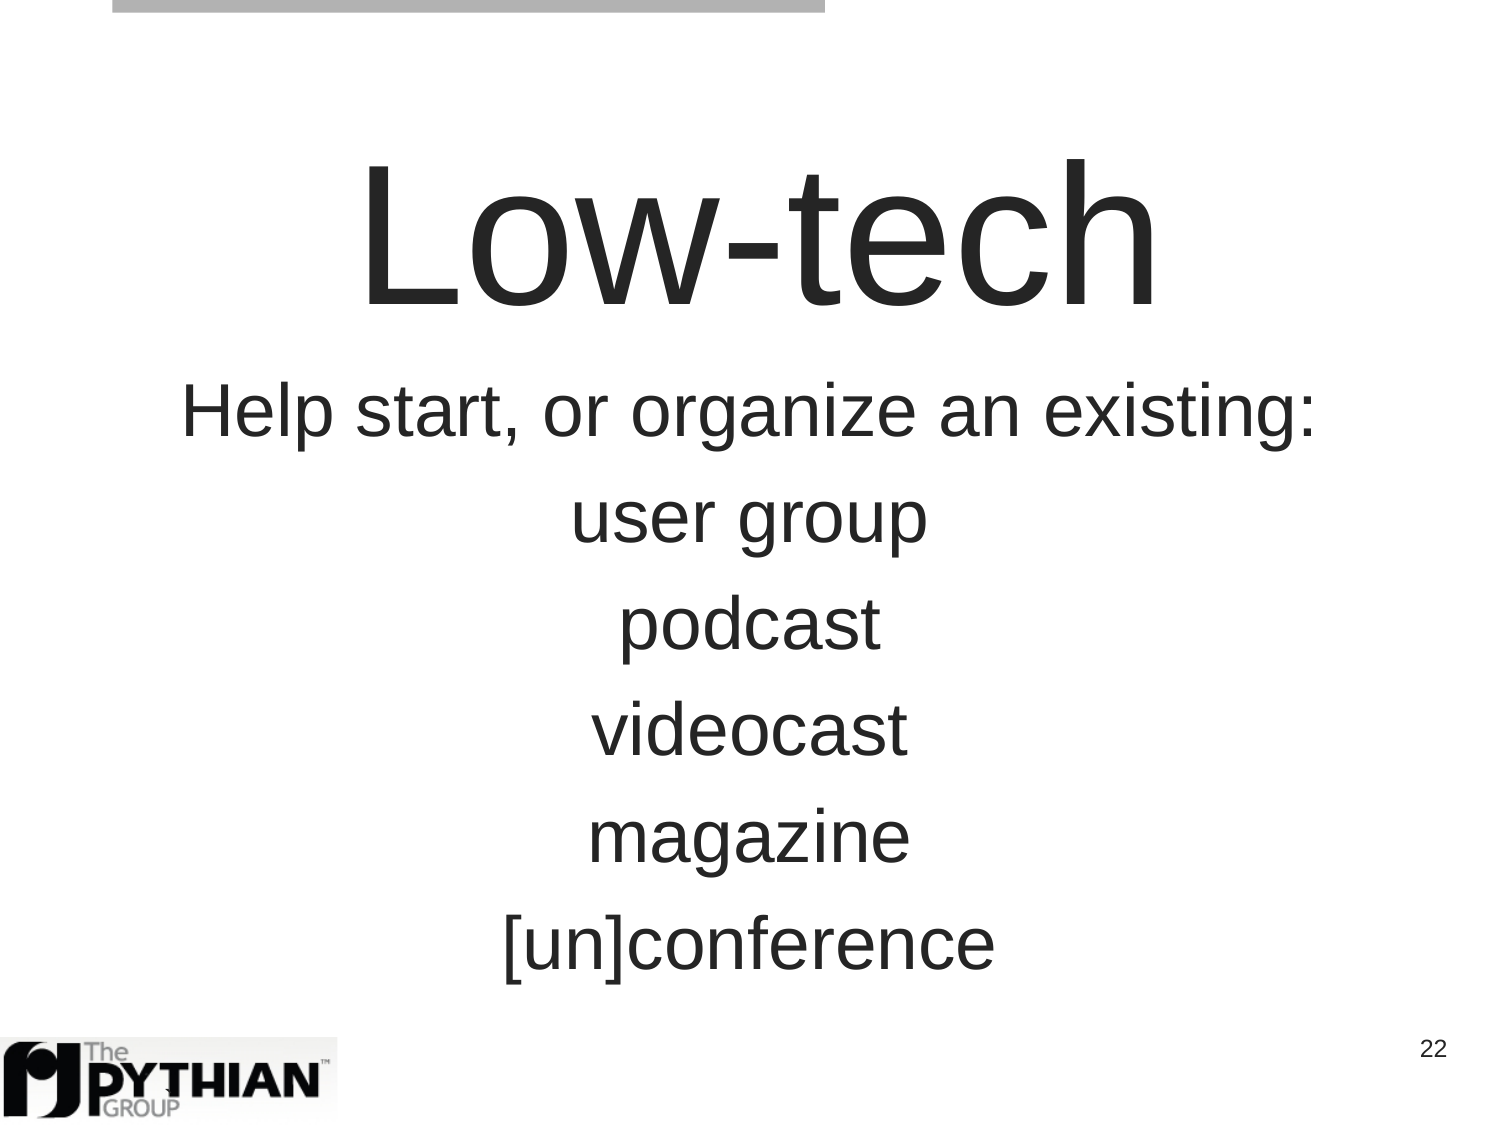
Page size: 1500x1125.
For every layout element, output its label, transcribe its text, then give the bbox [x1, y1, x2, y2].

text_box Low-tech Help start, or organize an existing: user group podcast videocast magazine [un]conference [0, 0, 1500, 1125]
